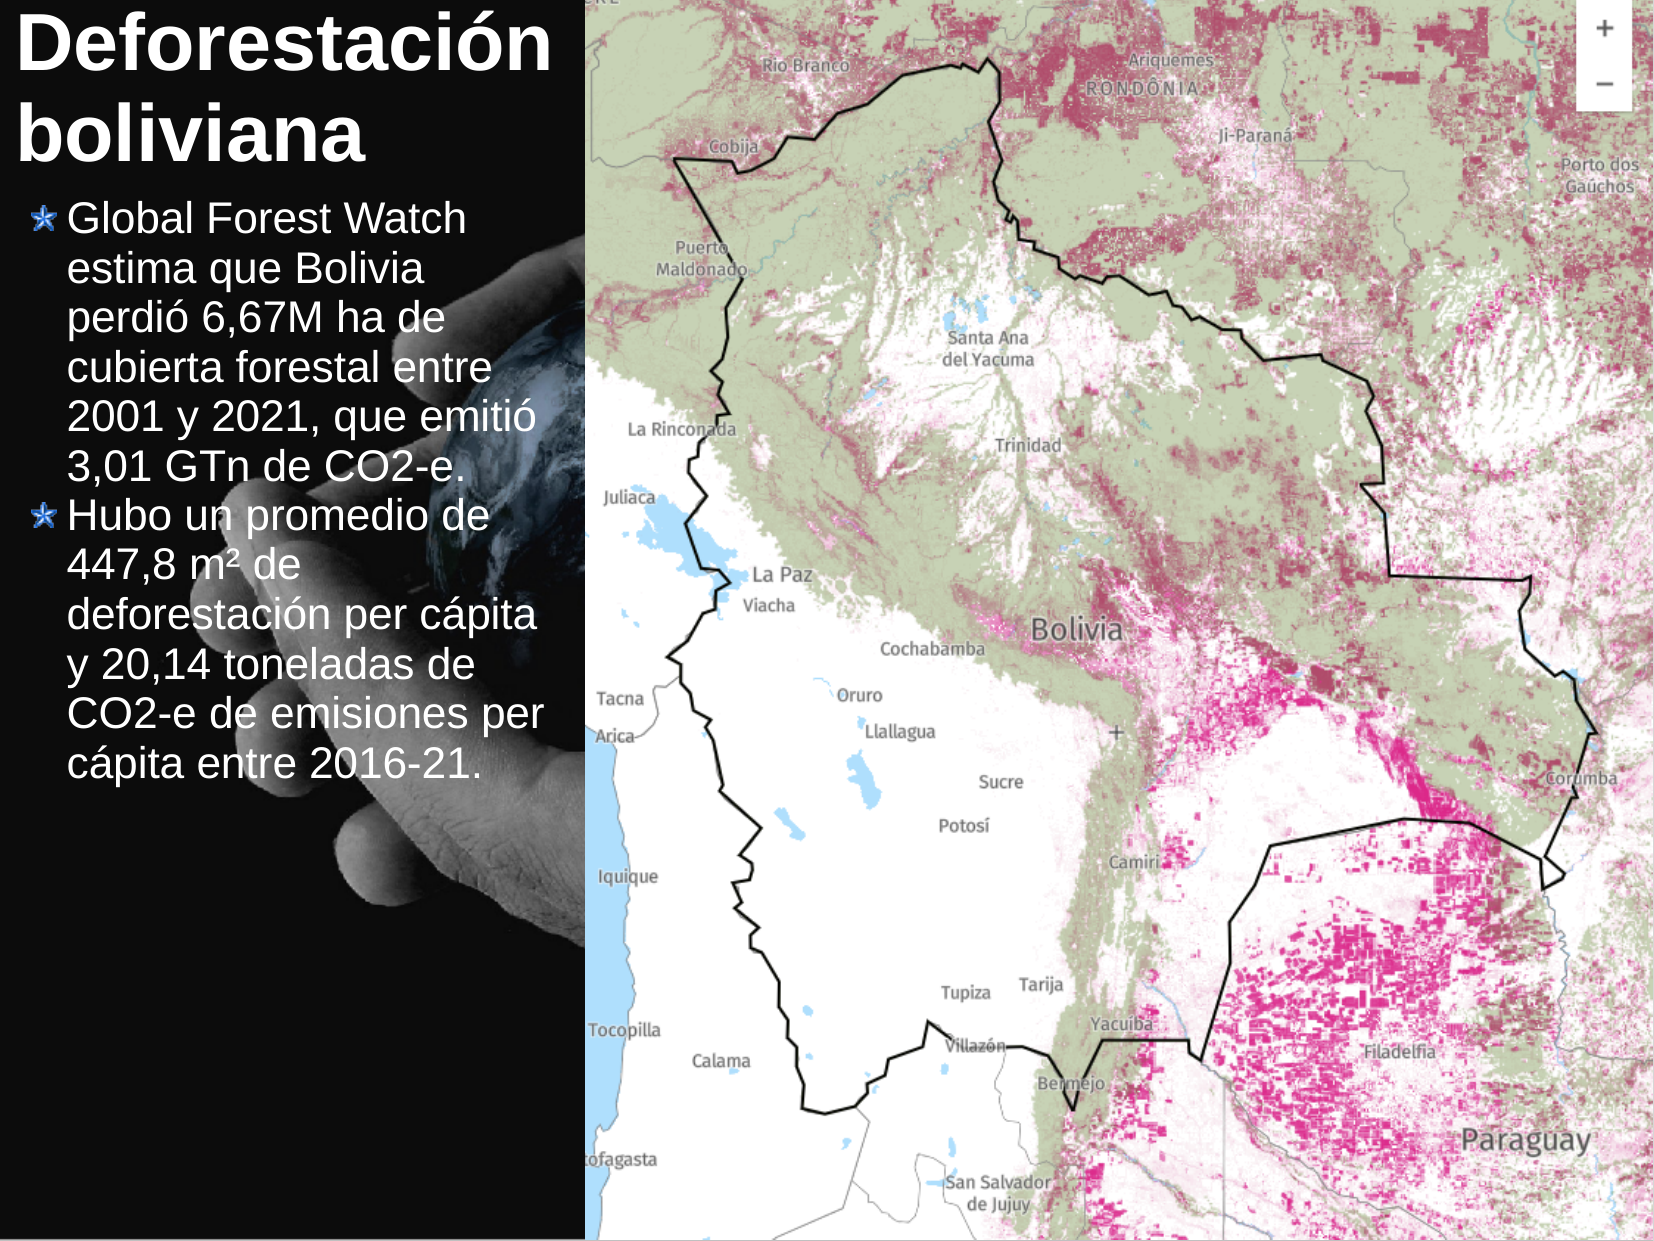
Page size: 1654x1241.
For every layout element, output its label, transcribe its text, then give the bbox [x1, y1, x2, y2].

picture [0, 0, 1654, 1241]
title Deforestación boliviana [15, 0, 585, 179]
text_box Global Forest Watch estima que Bolivia perdió 6,67M ha de cubierta forestal entre 2001 y 2021, que emitió 3,01 GTn de CO2-e. Hubo un promedio de 447,8 m² de deforestación per cápita y 20,14 toneladas de CO2-e de emisiones per cápita entre 2016-21. [16, 186, 571, 796]
text_box [25, 666, 585, 1156]
